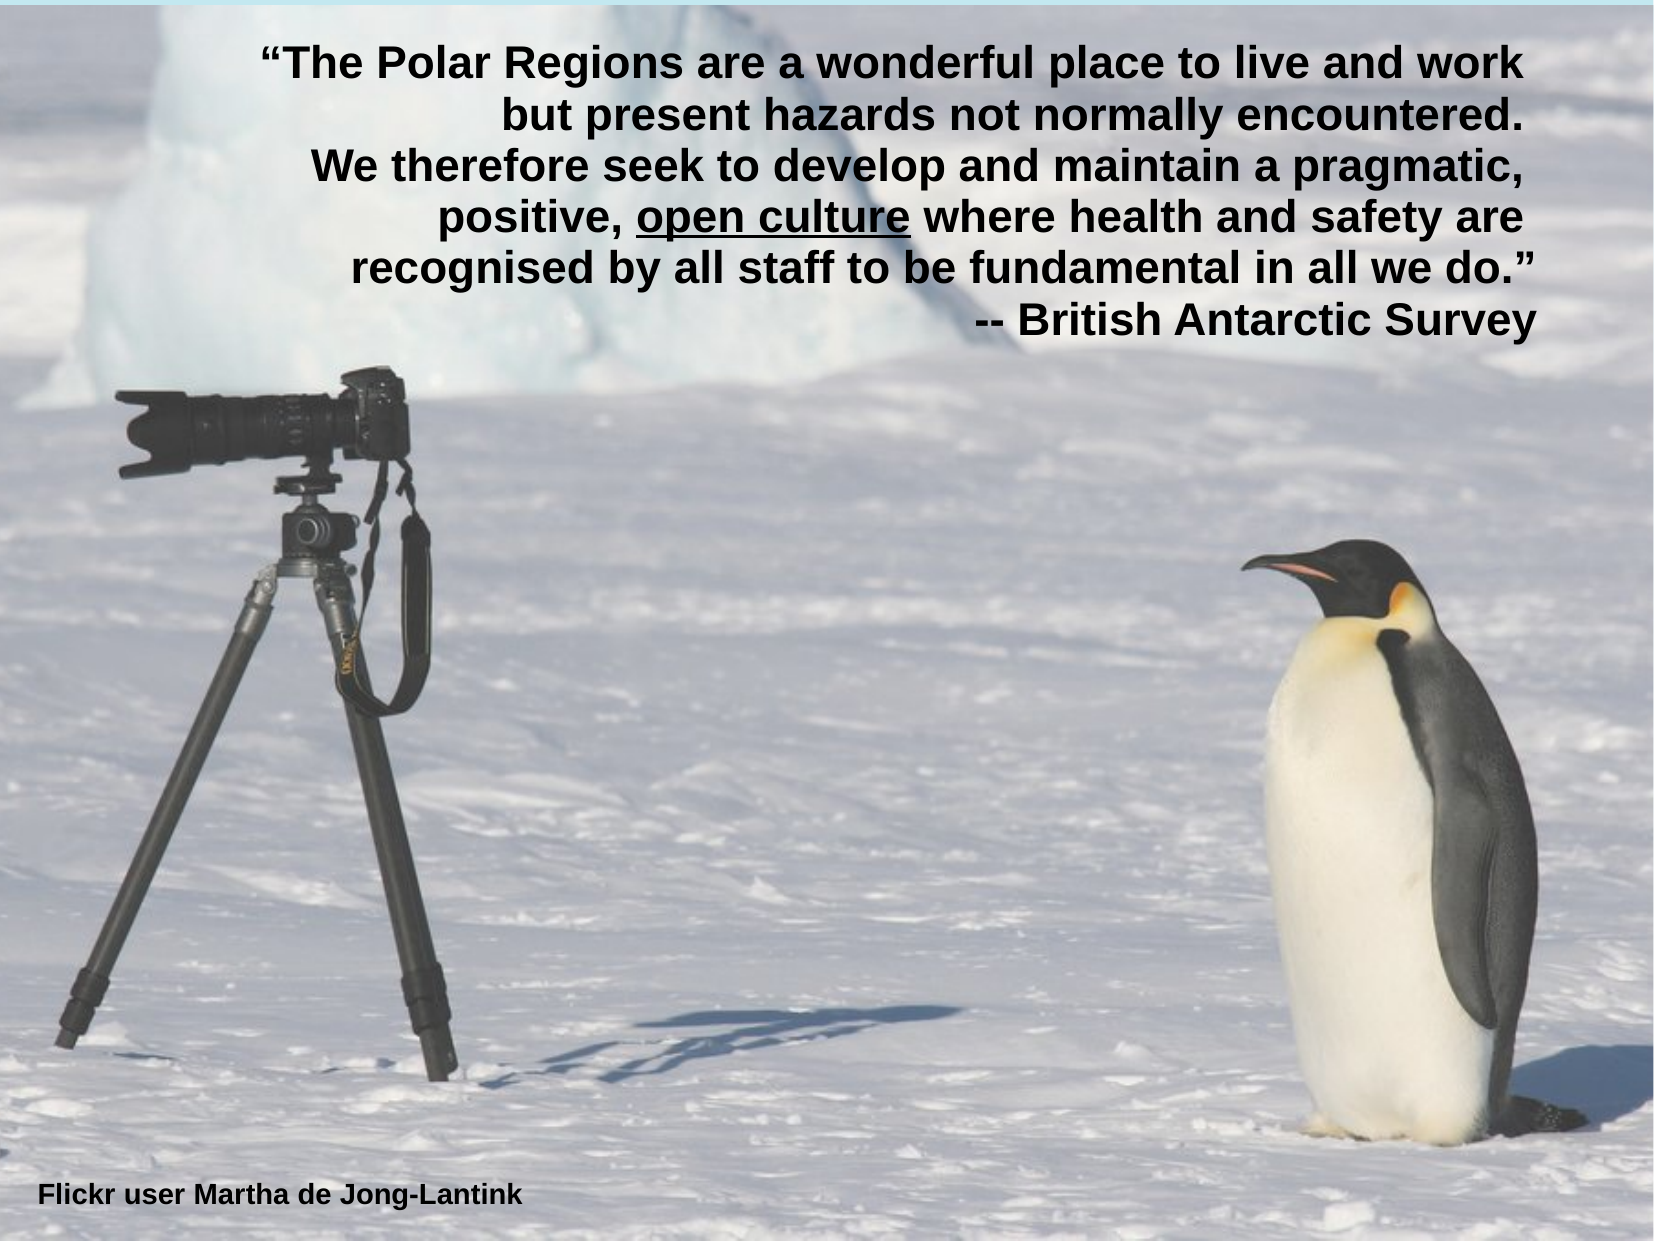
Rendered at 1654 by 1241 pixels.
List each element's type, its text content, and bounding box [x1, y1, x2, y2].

picture [0, 0, 1654, 1241]
list “The Polar Regions are a wonderful place to live and work but present hazards not normally encountered. We therefore seek to develop and maintain a pragmatic, positive, open culture where health and safety are recognised by all staff to be fundamental in all we do.” -- British Antarctic Survey Flickr user Martha de Jong-Lantink [37, 37, 1538, 1212]
